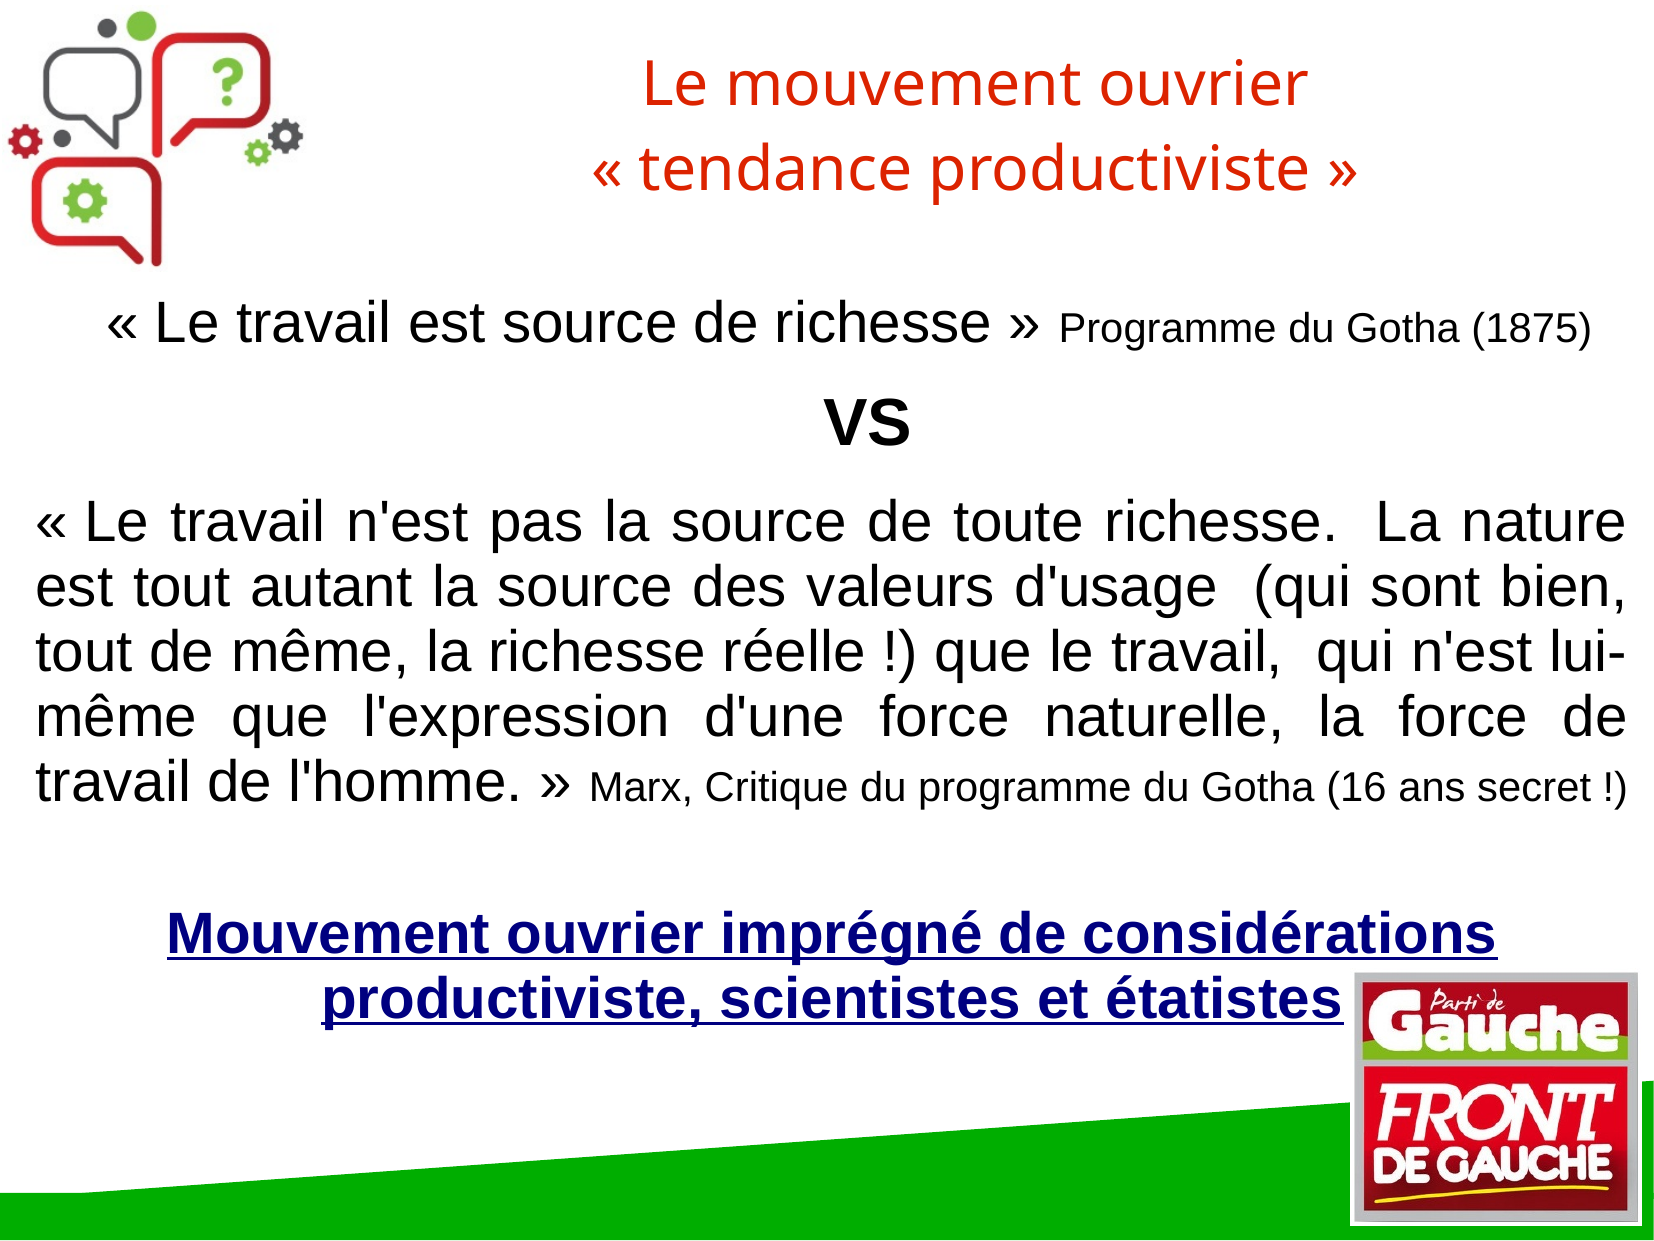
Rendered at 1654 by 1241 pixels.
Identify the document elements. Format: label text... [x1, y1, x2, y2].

title Le mouvement ouvrier « tendance productiviste » [320, 19, 1630, 227]
picture [2, 5, 327, 272]
picture [1350, 968, 1642, 1226]
list « Le travail est source de richesse » Programme du Gotha (1875) VS « Le travail n'est pas la source de toute richesse. La nature est tout autant la source des valeurs d'usage (qui sont bien, tout de même, la richesse réelle !) que le travail, qui n'est lui-même que l'expression d'une force naturelle, la force de travail de l'homme. » Marx, Critique du programme du Gotha (16 ans secret !) Mouvement ouvrier imprégné de considérations productiviste, scientistes et étatistes [35, 290, 1630, 1109]
